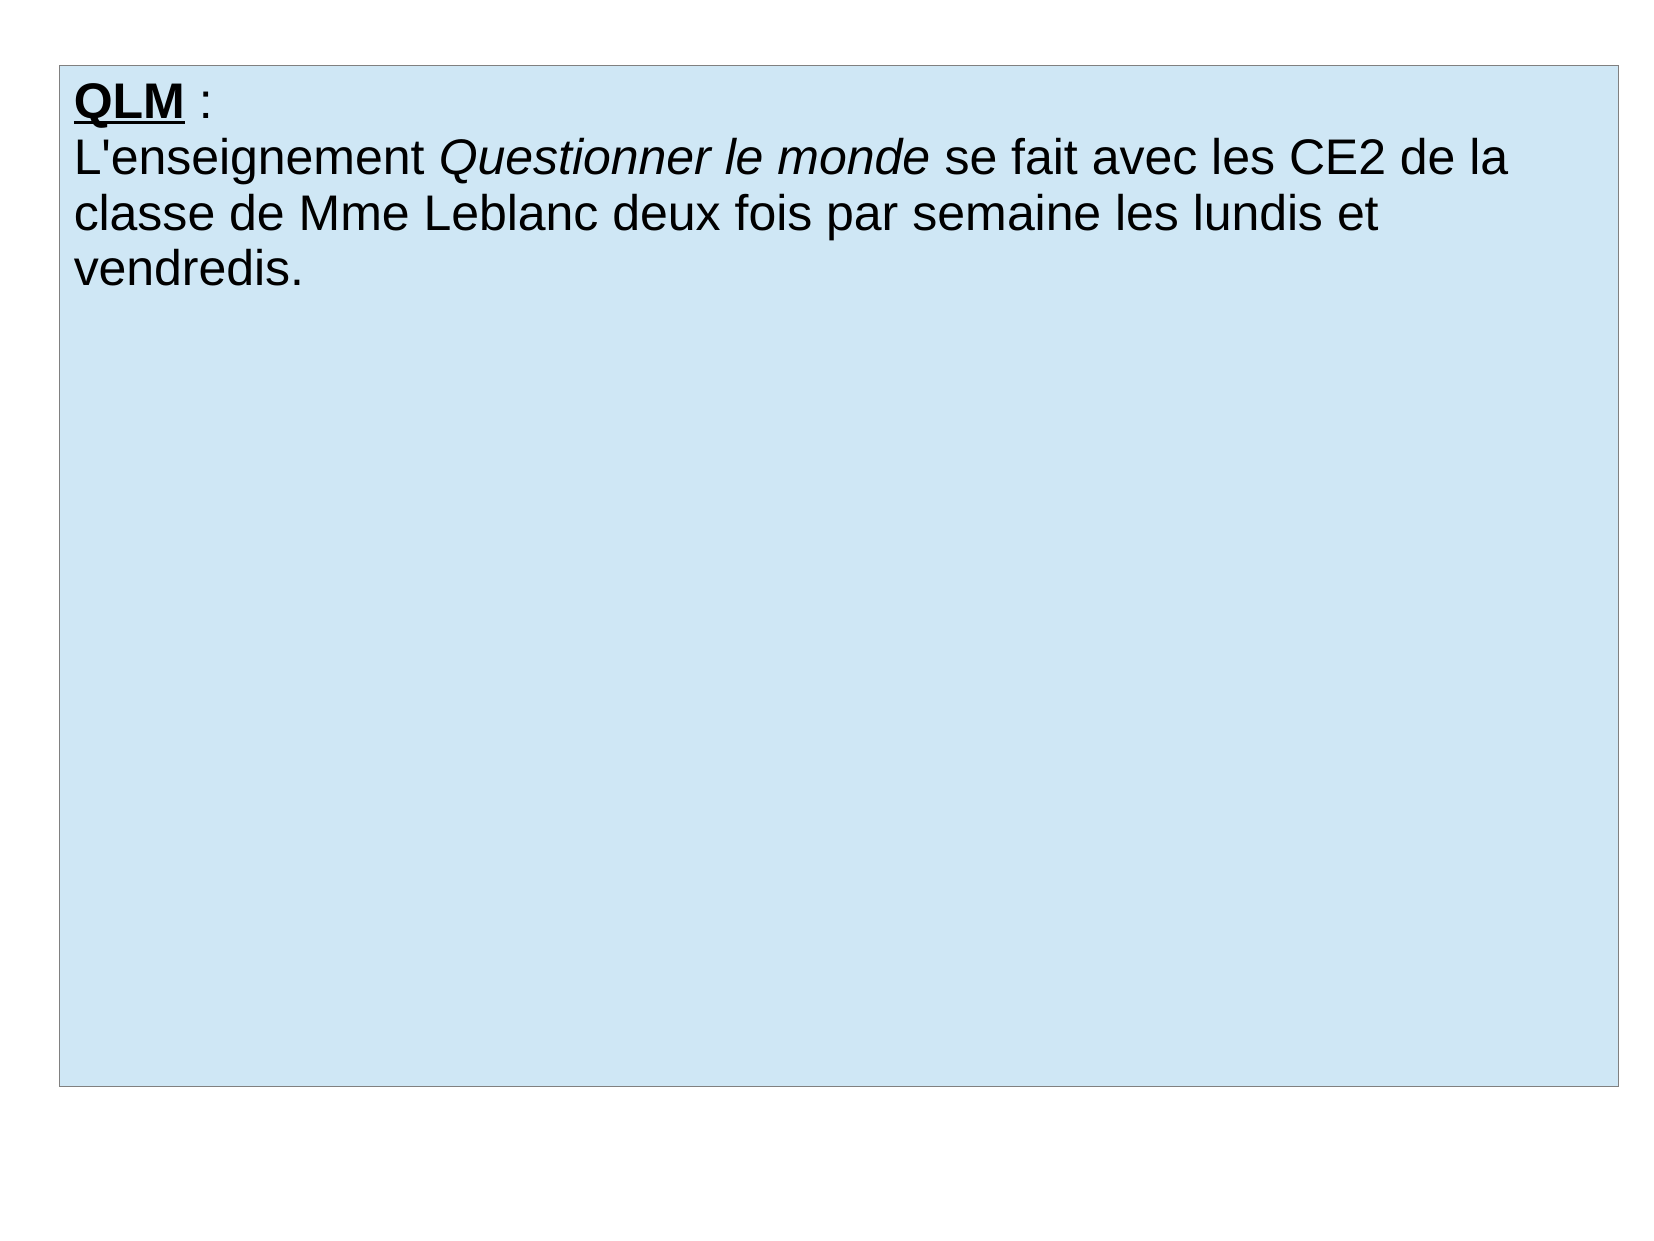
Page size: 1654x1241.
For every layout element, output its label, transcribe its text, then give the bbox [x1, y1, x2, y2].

text_box QLM : L'enseignement Questionner le monde se fait avec les CE2 de la classe de Mme Leblanc deux fois par semaine les lundis et vendredis. [59, 65, 1619, 1087]
